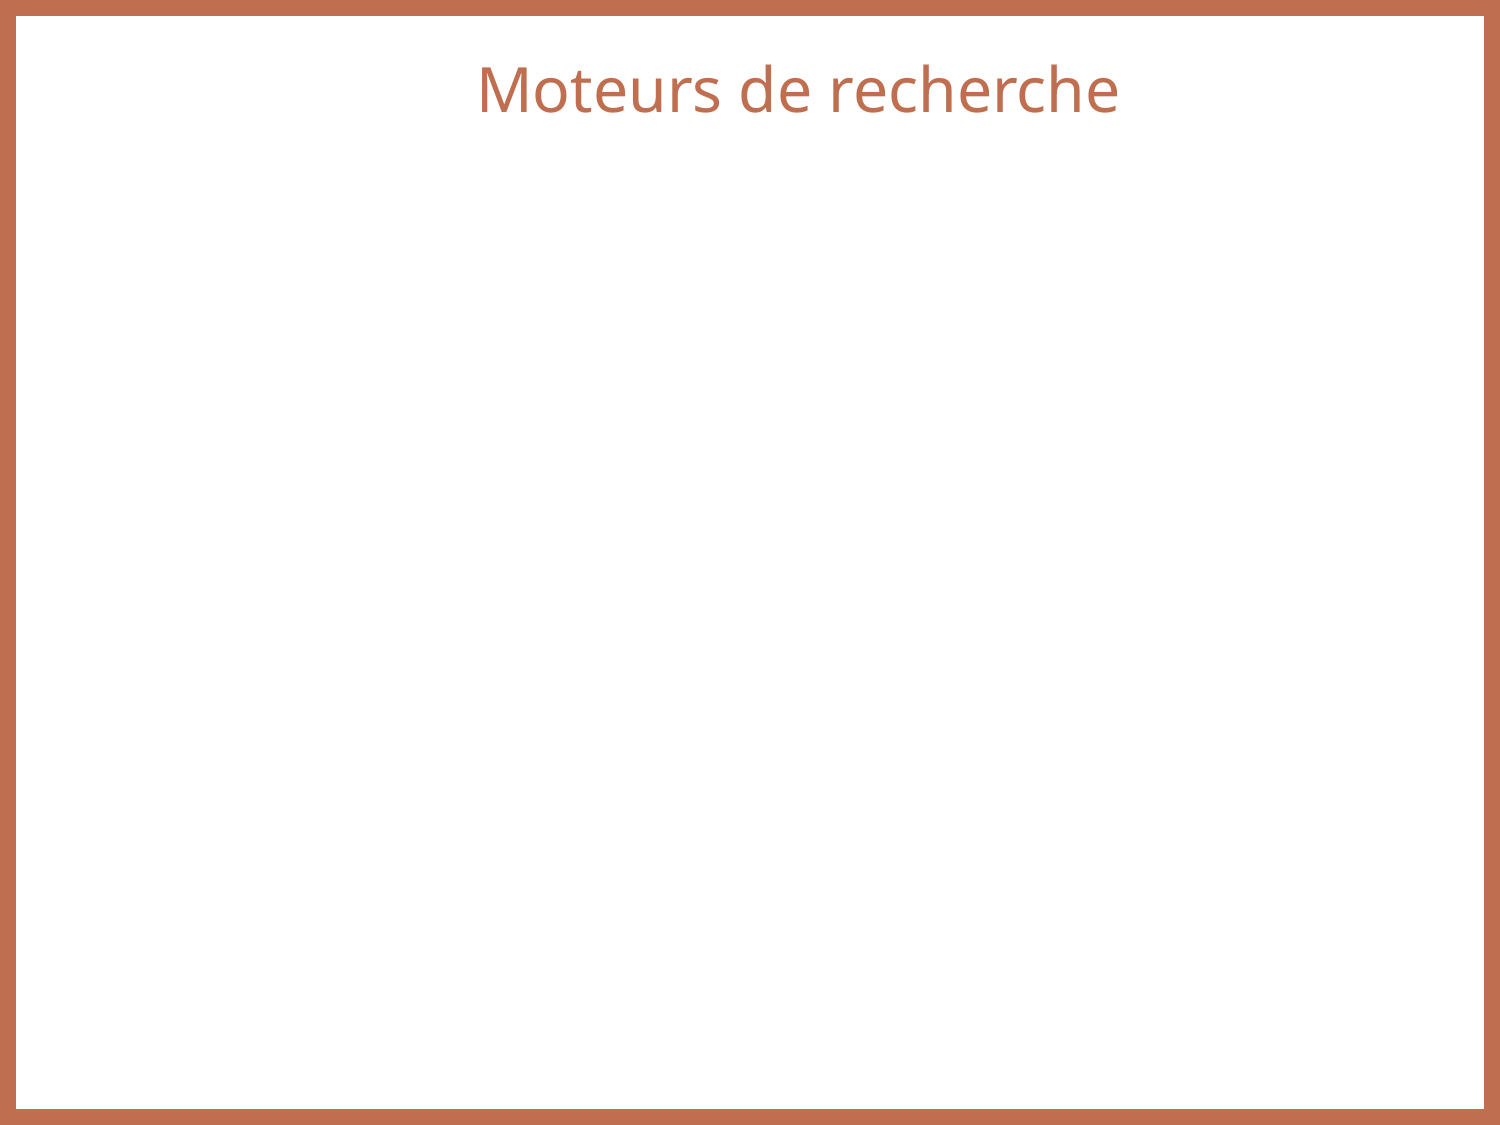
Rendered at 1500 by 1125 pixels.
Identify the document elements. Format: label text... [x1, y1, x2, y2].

text_box [0, 0, 1500, 1125]
text_box Moteurs de recherche [123, 42, 1474, 161]
